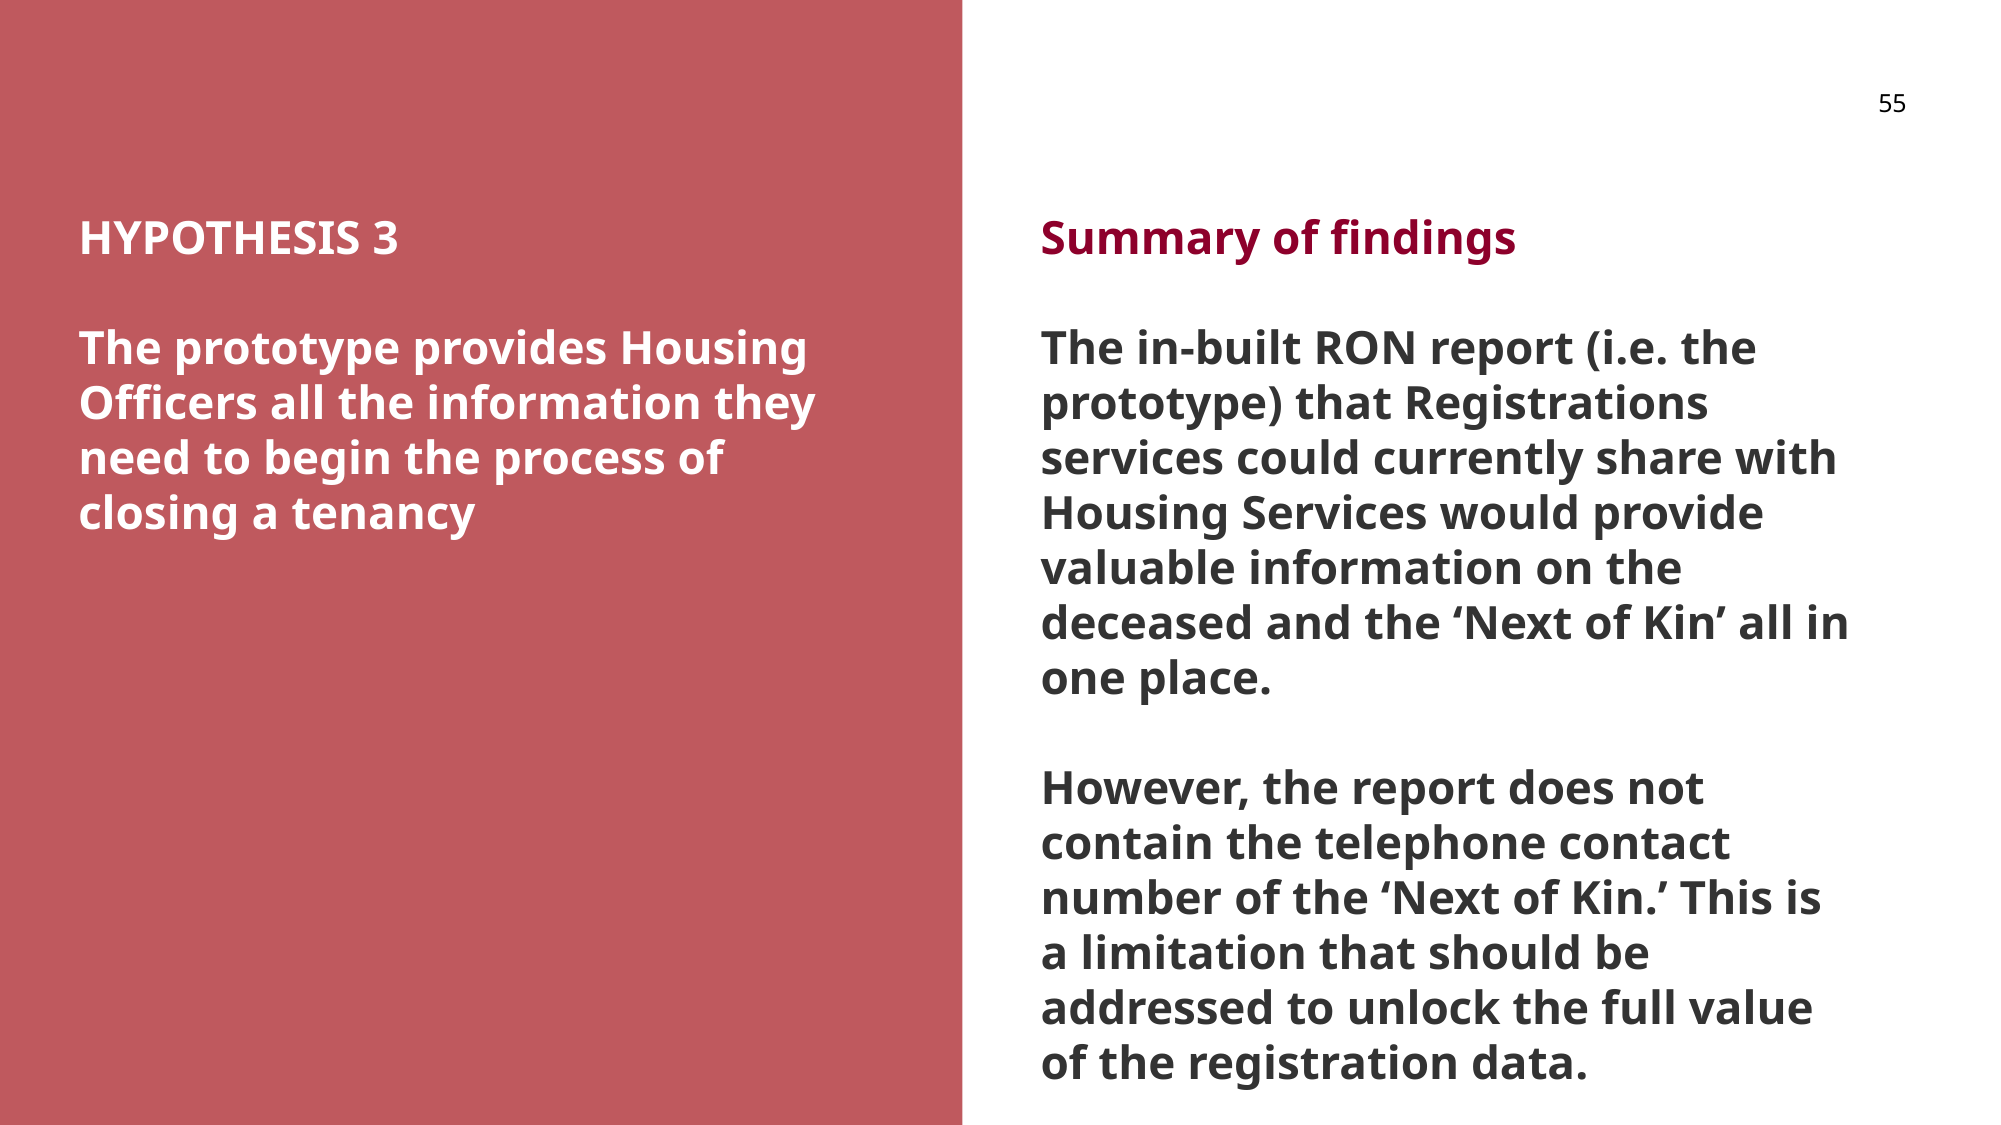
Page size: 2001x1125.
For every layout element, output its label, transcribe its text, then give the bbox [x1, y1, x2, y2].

title HYPOTHESIS 3 The prototype provides Housing Officers all the information they need to begin the process of closing a tenancy [78, 208, 885, 888]
slide_number <number> [1850, 87, 1907, 148]
text_box [0, 0, 963, 1125]
text_box Summary of findings The in-built RON report (i.e. the prototype) that Registrations services could currently share with Housing Services would provide valuable information on the deceased and the ‘Next of Kin’ all in one place. However, the report does not contain the telephone contact number of the ‘Next of Kin.’ This is a limitation that should be addressed to unlock the full value of the registration data. [1040, 208, 1851, 1089]
